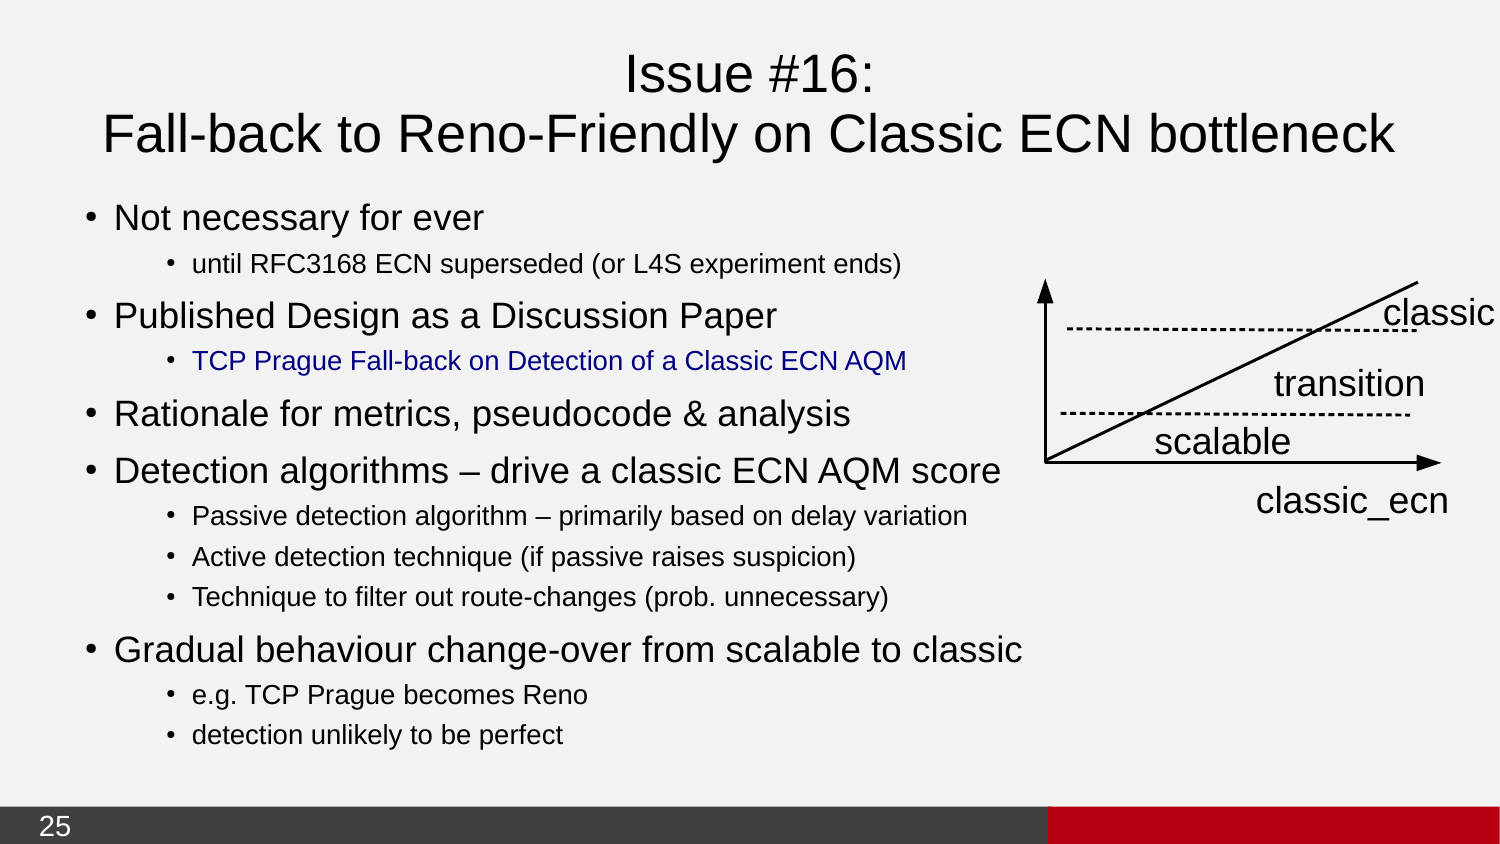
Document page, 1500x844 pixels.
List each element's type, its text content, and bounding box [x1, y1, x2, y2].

text_box classic_ecn [1241, 471, 1464, 529]
title Issue #16: Fall-back to Reno-Friendly on Classic ECN bottleneck [75, 33, 1425, 175]
text_box transition [1259, 354, 1441, 412]
list Not necessary for ever until RFC3168 ECN superseded (or L4S experiment ends) Published Design as a Discussion Paper TCP Prague Fall-back on Detection of a Classic ECN AQM Rationale for metrics, pseudocode & analysis Detection algorithms – drive a classic ECN AQM score Passive detection algorithm – primarily based on delay variation Active detection technique (if passive raises suspicion) Technique to filter out route-changes (prob. unnecessary) Gradual behaviour change-over from scalable to classic e.g. TCP Prague becomes Reno detection unlikely to be perfect [75, 197, 1425, 761]
text_box classic [1368, 283, 1500, 341]
text_box scalable [1139, 413, 1307, 471]
